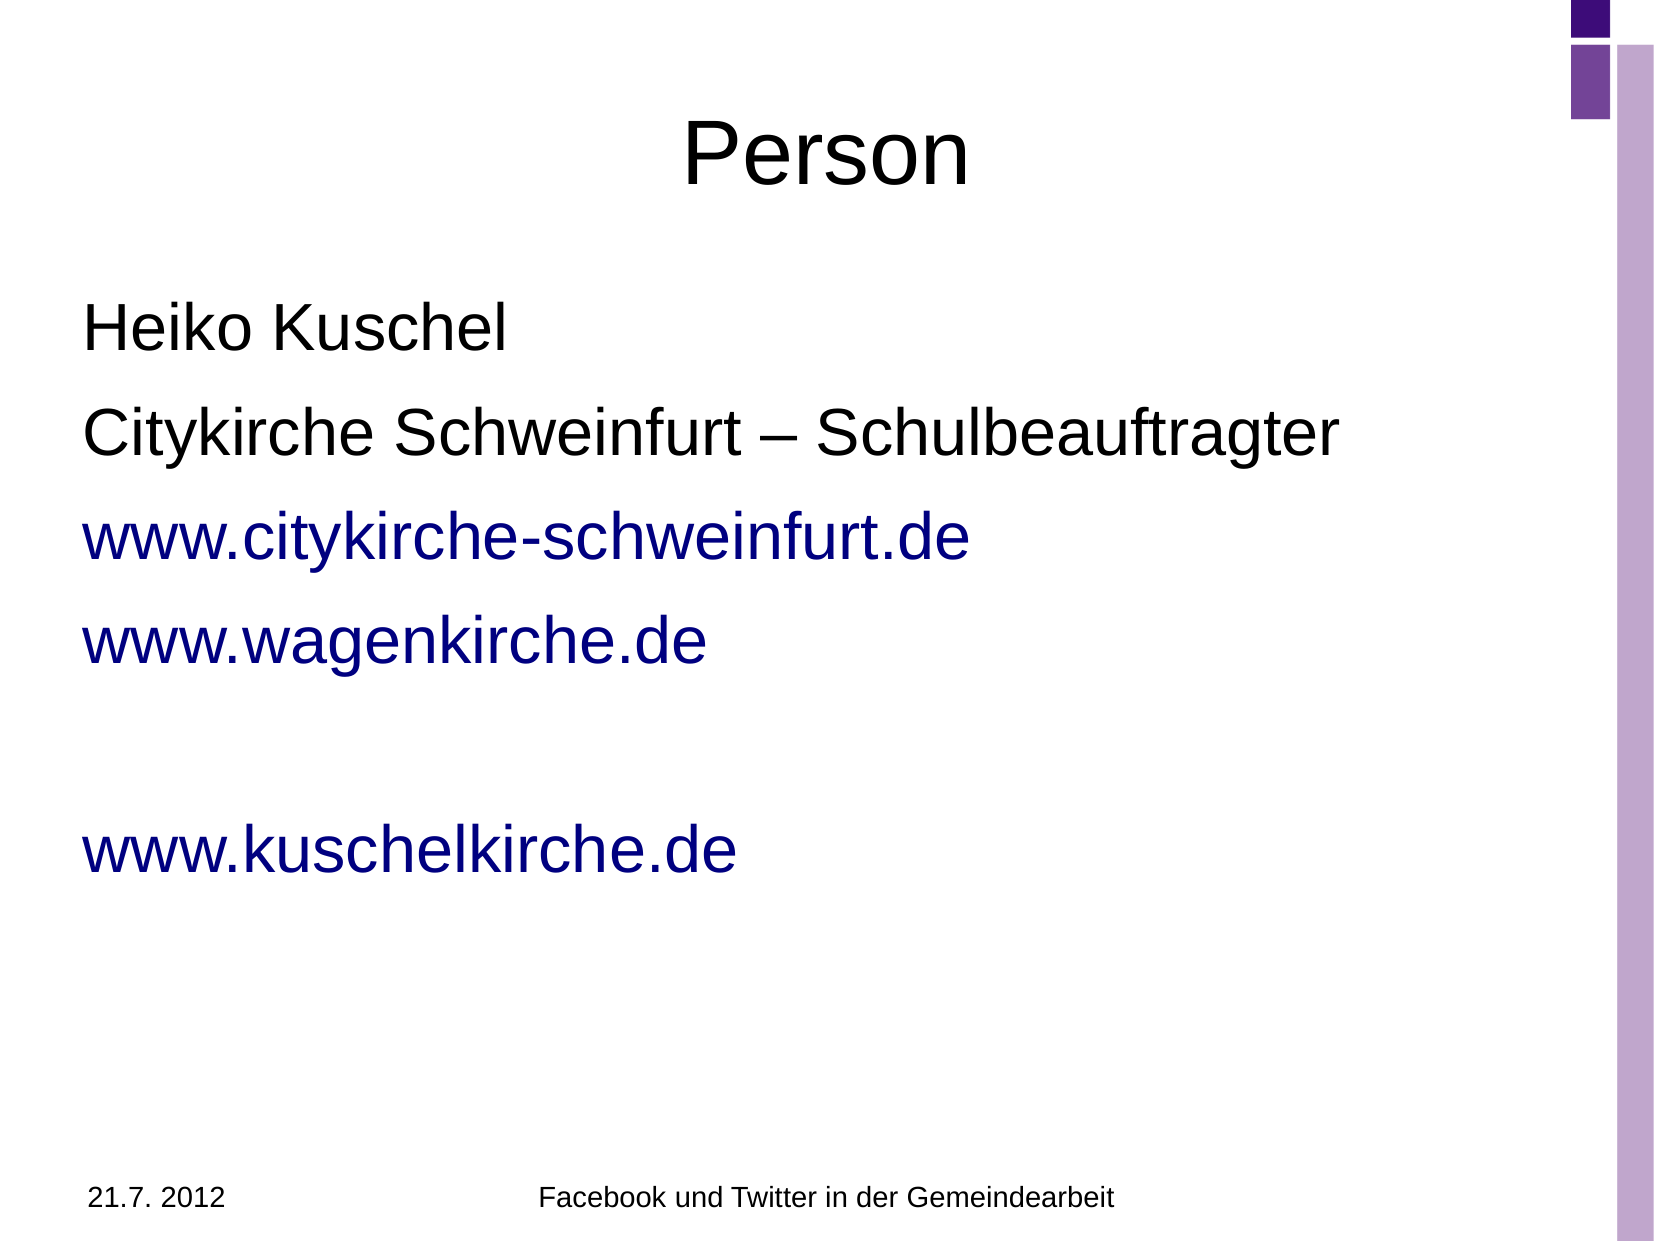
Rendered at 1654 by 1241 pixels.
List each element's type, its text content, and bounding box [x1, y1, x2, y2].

picture [1571, 0, 1654, 1241]
list Heiko Kuschel Citykirche Schweinfurt – Schulbeauftragter www.citykirche-schweinfurt.de www.wagenkirche.de www.kuschelkirche.de [82, 290, 1571, 1109]
title Person [82, 49, 1571, 257]
